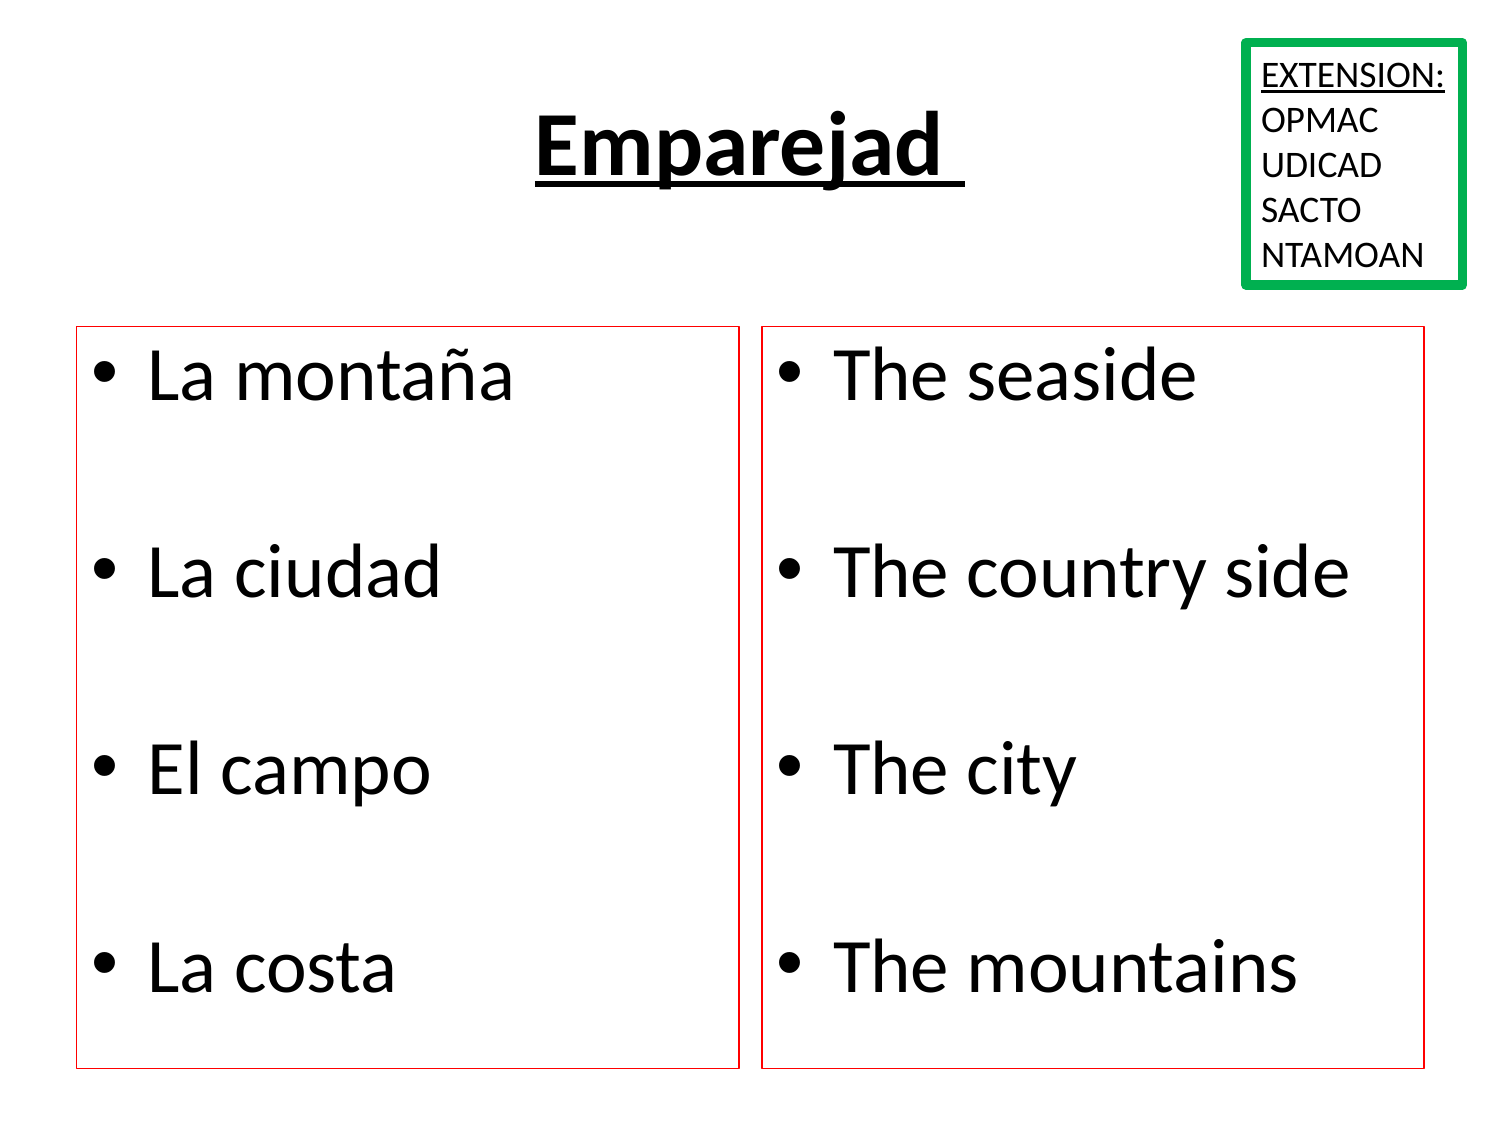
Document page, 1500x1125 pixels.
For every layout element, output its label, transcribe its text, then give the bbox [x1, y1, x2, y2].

list La montaña La ciudad El campo La costa [76, 326, 740, 1069]
title Emparejad [75, 45, 1246, 233]
list The seaside The country side The city The mountains [761, 326, 1425, 1069]
text_box EXTENSION: OPMAC UDICAD SACTO NTAMOAN [1246, 42, 1463, 286]
